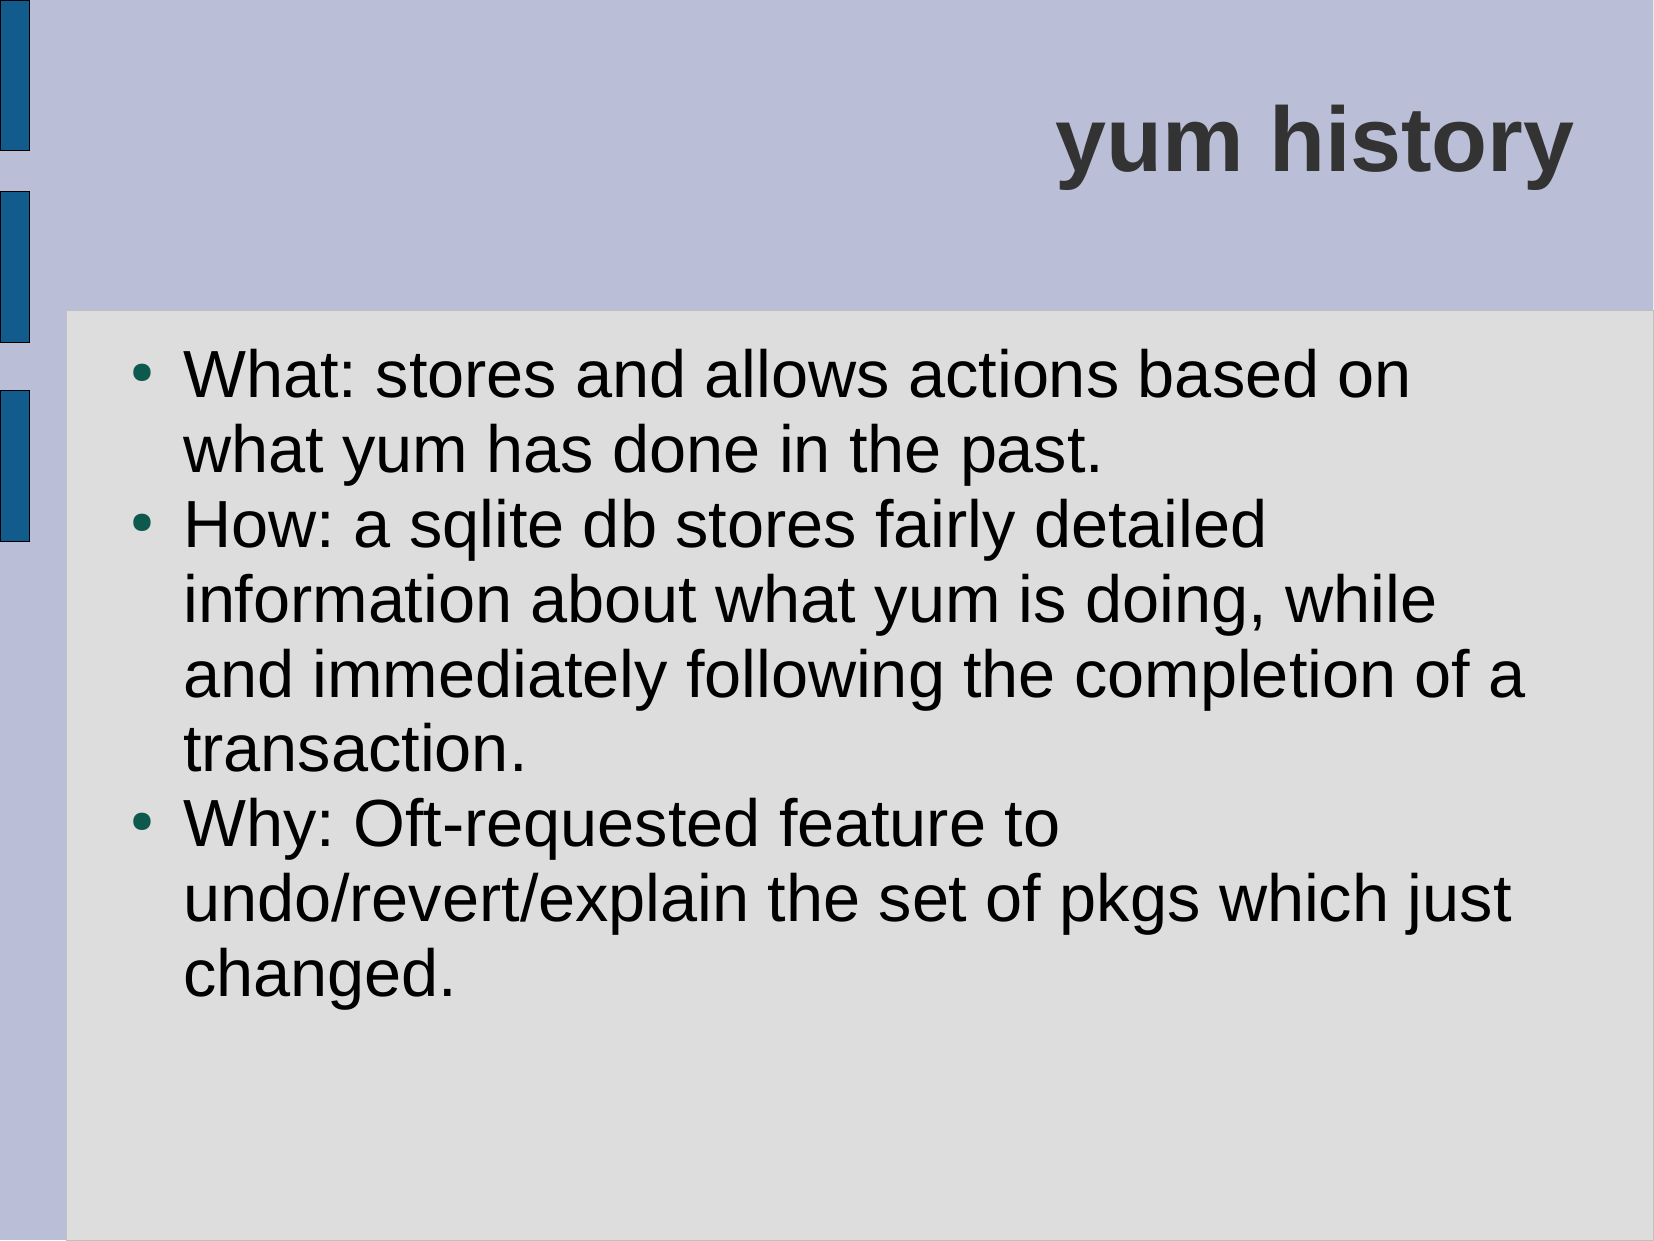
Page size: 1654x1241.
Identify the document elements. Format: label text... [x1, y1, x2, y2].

title yum history [121, 88, 1576, 191]
list What: stores and allows actions based on what yum has done in the past. How: a sqlite db stores fairly detailed information about what yum is doing, while and immediately following the completion of a transaction. Why: Oft-requested feature to undo/revert/explain the set of pkgs which just changed. [112, 337, 1529, 1127]
